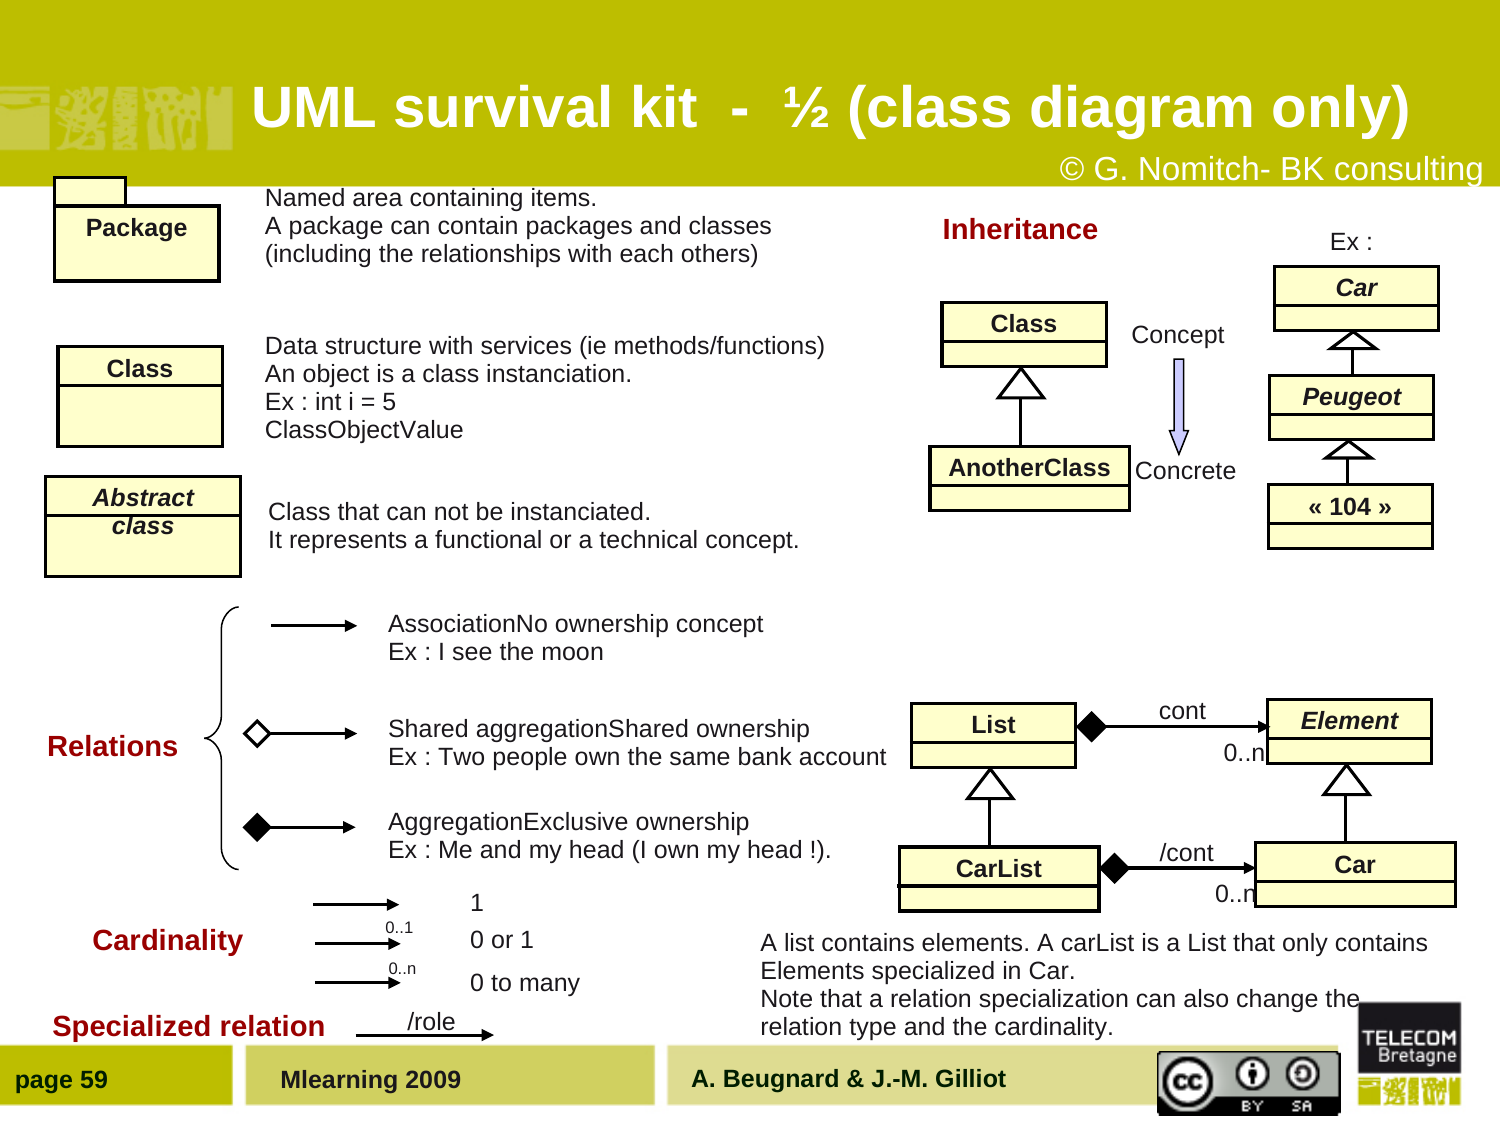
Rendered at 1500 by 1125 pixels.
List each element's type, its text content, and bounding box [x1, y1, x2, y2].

text_box 0..n [1208, 730, 1288, 777]
text_box Cardinality [69, 915, 267, 958]
text_box Abstract class [45, 476, 241, 514]
text_box A list contains elements. A carList is a List that only contains Elements specialized in Car. Note that a relation specialization can also change the relation type and the cardinality. [745, 921, 1459, 1053]
text_box Concept [1096, 313, 1261, 358]
text_box [244, 814, 270, 840]
text_box Shared aggregationShared ownership Ex : Two people own the same bank account [373, 706, 990, 771]
text_box Concrete [1103, 449, 1269, 494]
text_box Abstract class [45, 517, 241, 577]
text_box Inheritance [895, 205, 1146, 260]
text_box [1169, 359, 1189, 455]
text_box [1323, 764, 1370, 795]
title UML survival kit - ½ (class diagram only) [236, 62, 1477, 153]
text_box Relations [30, 722, 195, 767]
text_box AssociationNo ownership concept Ex : I see the moon [373, 602, 985, 667]
text_box CarList [899, 888, 1099, 911]
text_box CarList [899, 846, 1099, 884]
text_box Peugeot [1269, 416, 1434, 440]
text_box 0..1 [385, 918, 422, 944]
text_box Class [942, 302, 1107, 340]
text_box /role [392, 999, 478, 1044]
text_box [54, 177, 126, 207]
text_box [1325, 441, 1372, 459]
text_box [1100, 853, 1128, 883]
text_box Ex : [1315, 219, 1389, 264]
text_box [244, 721, 270, 747]
text_box Class that can not be instanciated. It represents a functional or a technical concept. [253, 490, 890, 580]
text_box 0 to many [455, 960, 620, 1005]
picture [0, 0, 1500, 1125]
text_box 1 [455, 880, 558, 918]
text_box 0 or 1 [455, 918, 558, 958]
text_box AnotherClass [929, 487, 1130, 511]
text_box AnotherClass [929, 446, 1130, 484]
text_box Named area containing items. A package can contain packages and classes (including the relationships with each others) [250, 175, 869, 283]
text_box List [911, 703, 1076, 741]
text_box © G. Nomitch- BK consulting [1045, 142, 1500, 195]
text_box AggregationExclusive ownership Ex : Me and my head (I own my head !). [373, 800, 1027, 870]
text_box Peugeot [1269, 375, 1434, 413]
text_box Element [1288, 740, 1432, 764]
text_box [998, 368, 1044, 398]
text_box « 104 » [1268, 484, 1433, 549]
text_box Car [1274, 266, 1439, 331]
text_box 0..n [1200, 872, 1280, 919]
text_box Data structure with services (ie methods/functions) An object is a class instanciation. Ex : int i = 5 ClassObjectValue [250, 324, 877, 453]
text_box Element [1267, 699, 1432, 737]
text_box List [911, 744, 1076, 768]
text_box Class [942, 343, 1107, 367]
text_box [967, 768, 1013, 799]
text_box 0..n [388, 959, 425, 985]
text_box cont [1144, 689, 1224, 736]
text_box Car [1255, 842, 1456, 907]
text_box Specialized relation [37, 1002, 381, 1062]
text_box /cont [1156, 830, 1236, 877]
text_box Class [58, 346, 223, 447]
text_box Package [54, 205, 220, 282]
text_box [1330, 331, 1376, 349]
text_box [1077, 712, 1107, 742]
